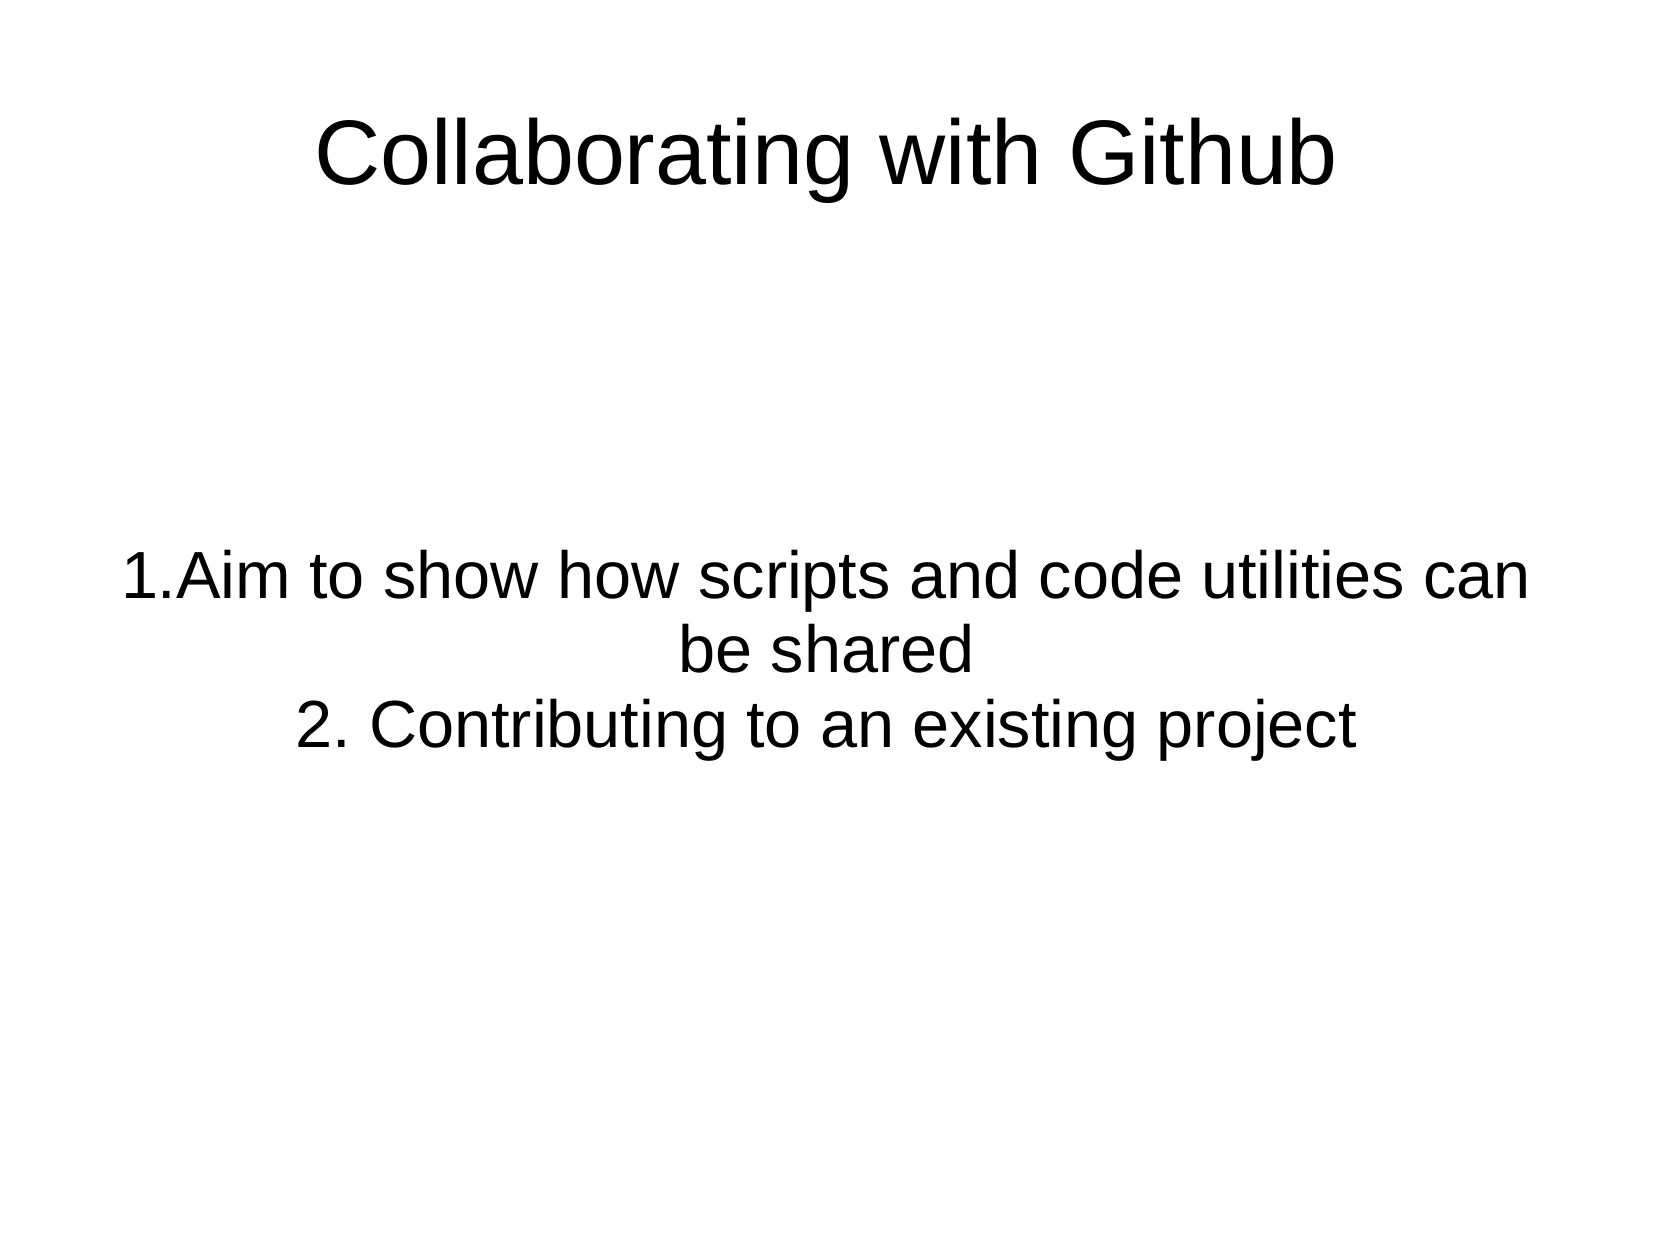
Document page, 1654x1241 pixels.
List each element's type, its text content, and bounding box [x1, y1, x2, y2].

subtitle 1.Aim to show how scripts and code utilities can be shared 2. Contributing to an existing project [82, 290, 1571, 1010]
title Collaborating with Github [82, 49, 1571, 257]
